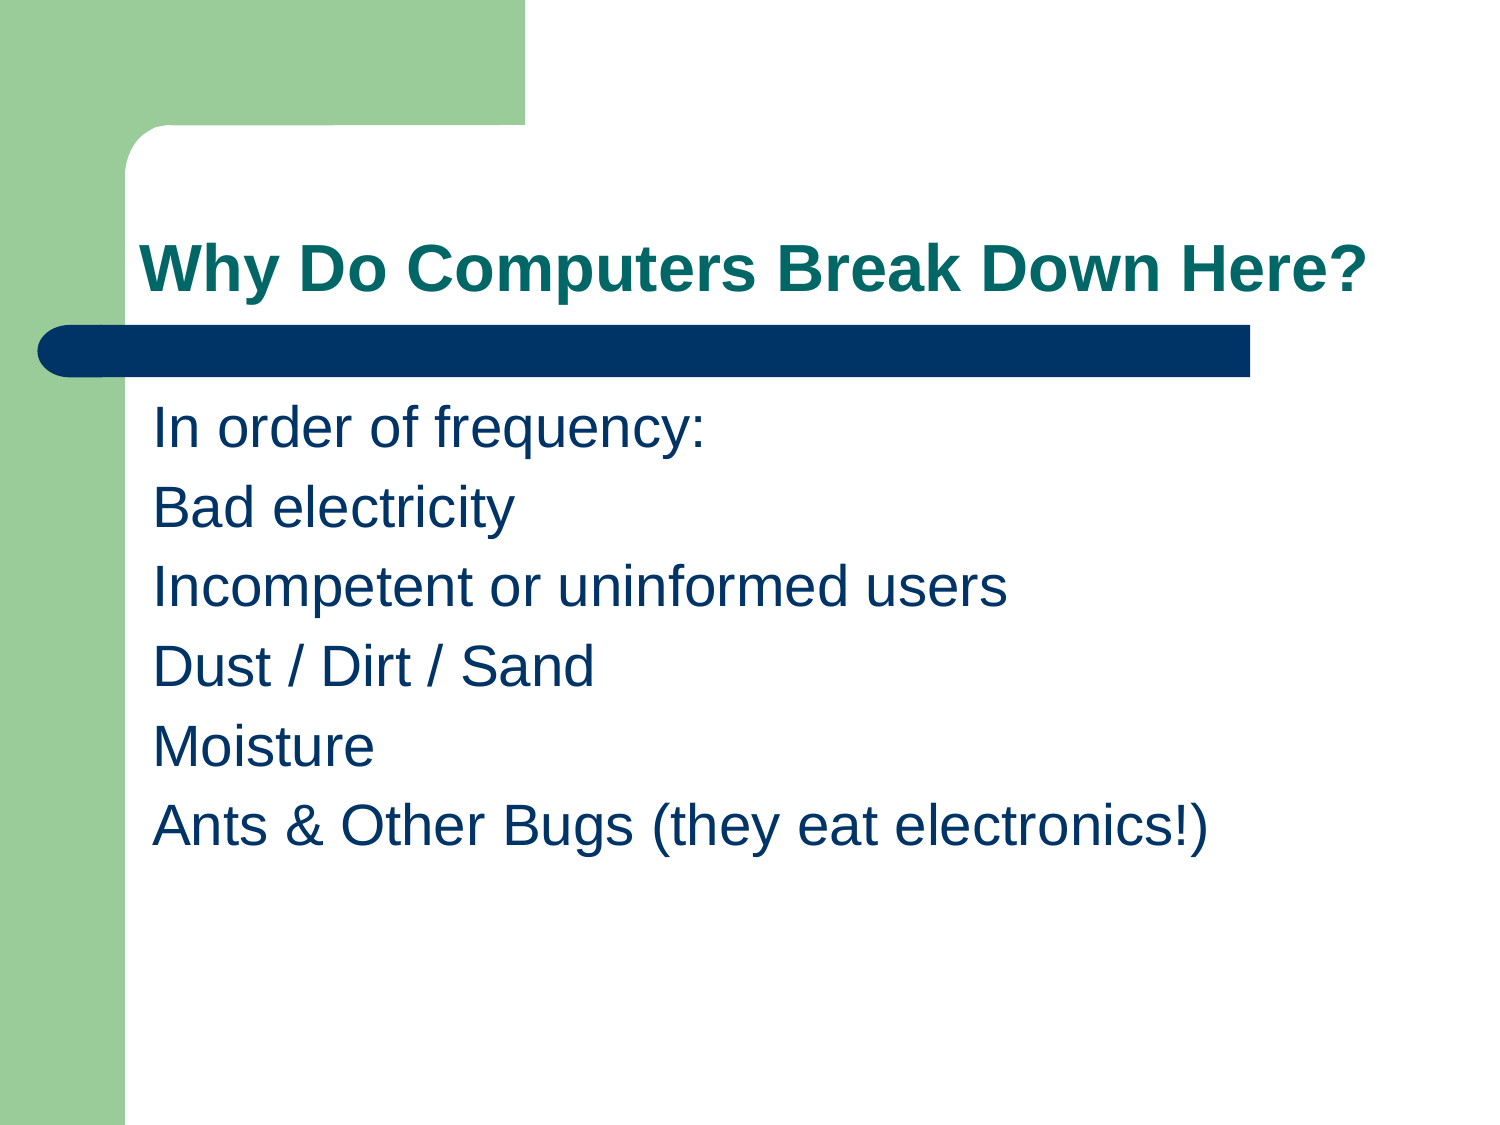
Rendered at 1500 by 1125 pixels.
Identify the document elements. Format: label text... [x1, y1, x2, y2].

title Why Do Computers Break Down Here? [124, 124, 1425, 313]
list In order of frequency: Bad electricity Incompetent or uninformed users Dust / Dirt / Sand Moisture Ants & Other Bugs (they eat electronics!) [137, 387, 1400, 999]
